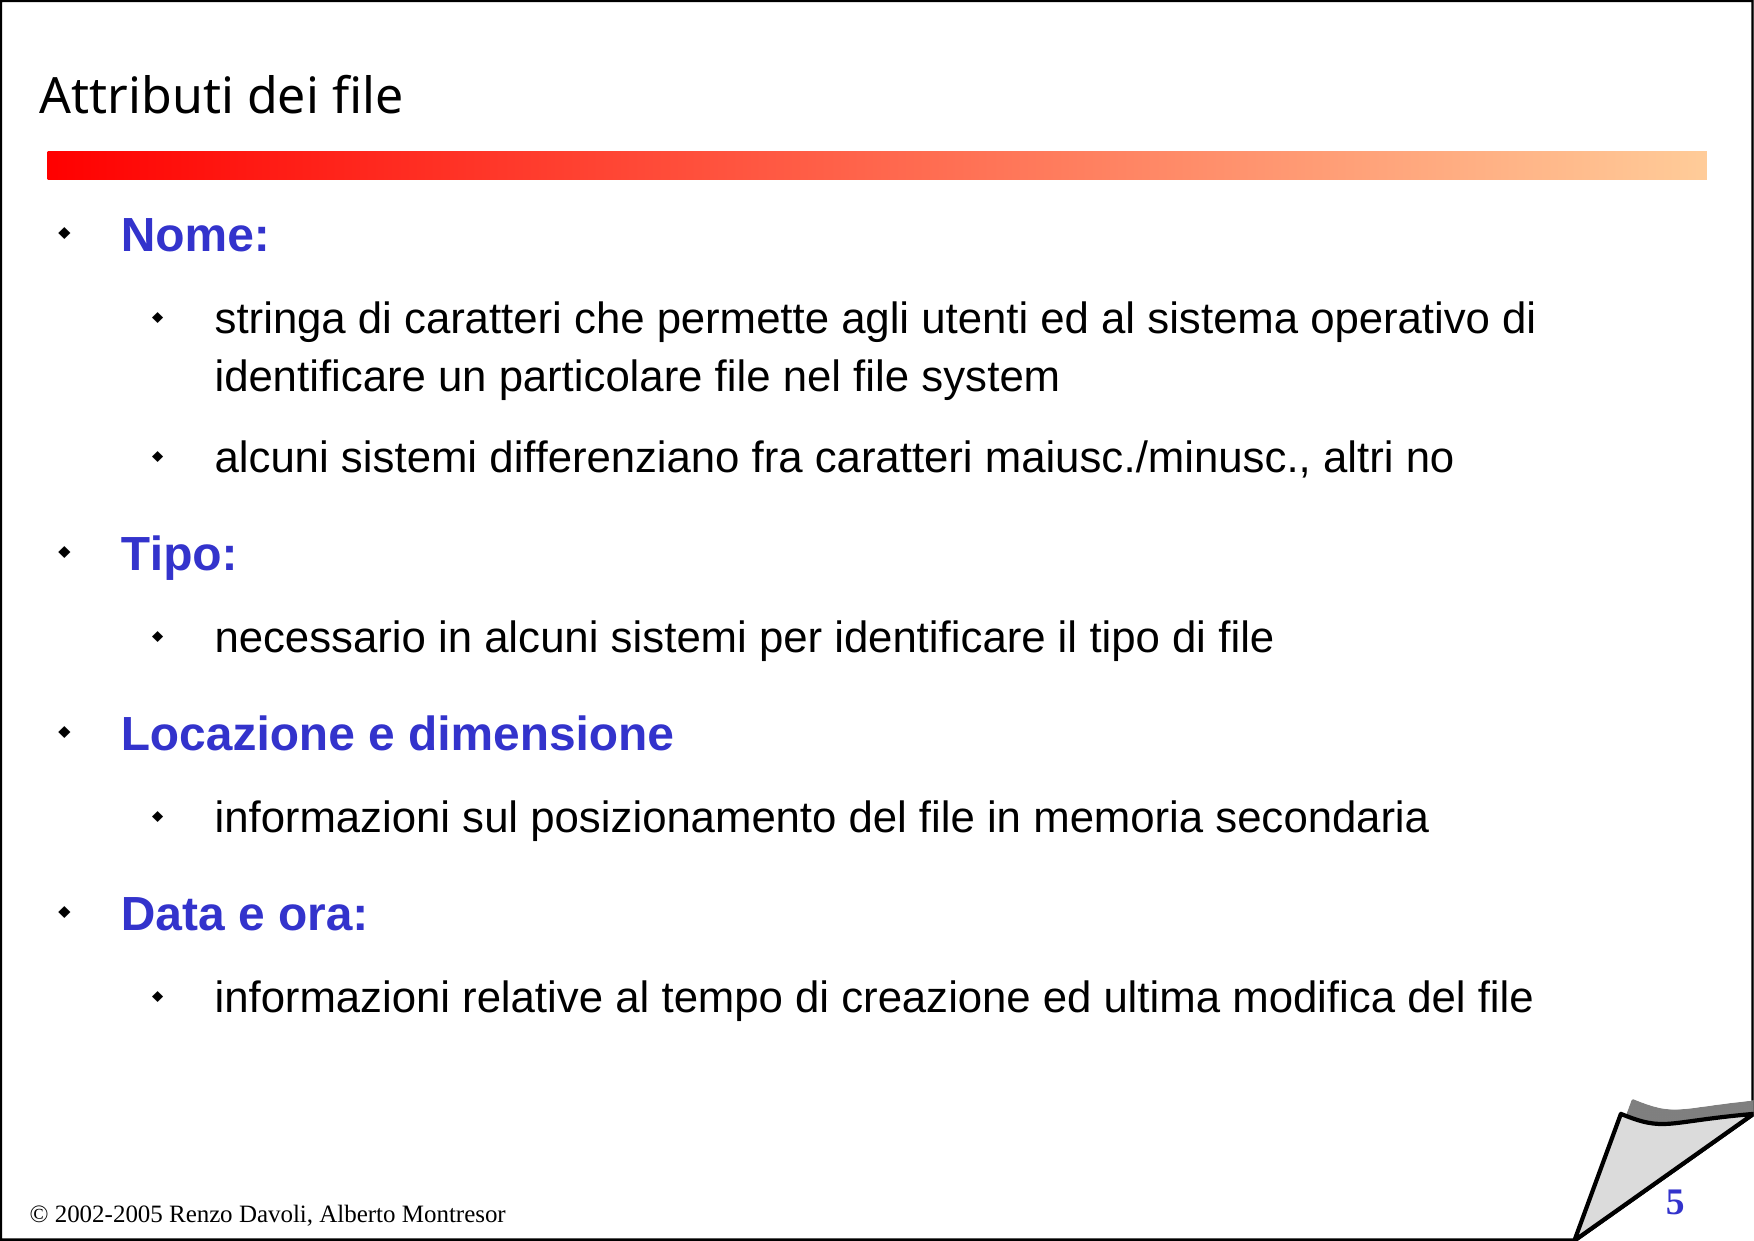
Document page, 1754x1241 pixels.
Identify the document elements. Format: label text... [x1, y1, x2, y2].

text_box 9 [1469, 152, 1474, 179]
list Nome: stringa di caratteri che permette agli utenti ed al sistema operativo di identificare un particolare file nel file system alcuni sistemi differenziano fra caratteri maiusc./minusc., altri no Tipo: necessario in alcuni sistemi per identificare il tipo di file Locazione e dimensione informazioni sul posizionamento del file in memoria secondaria Data e ora: informazioni relative al tempo di creazione ed ultima modifica del file [58, 206, 1726, 1168]
title Attributi dei file [40, 49, 1713, 144]
